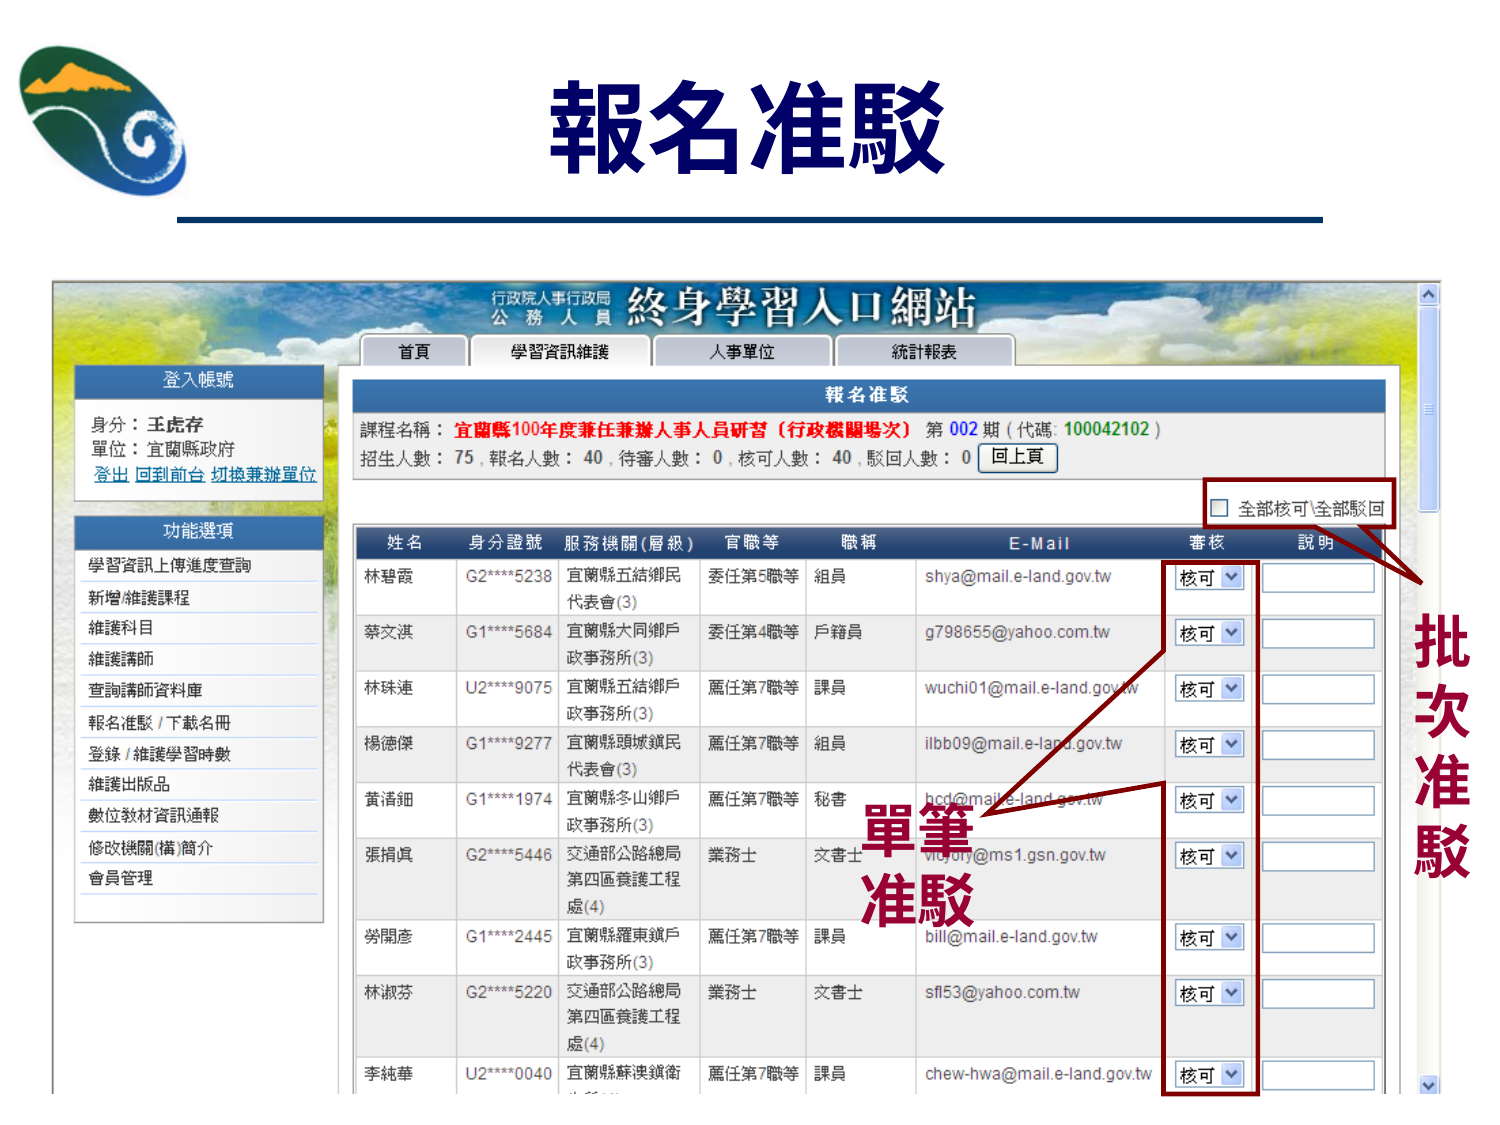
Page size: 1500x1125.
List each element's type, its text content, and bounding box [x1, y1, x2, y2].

text_box 批 次 准 駁 [1398, 597, 1495, 894]
picture [999, 565, 1255, 1091]
picture [17, 42, 190, 199]
text_box 報名准駁 [110, 55, 1385, 196]
picture [51, 278, 1443, 1094]
text_box 單筆 准駁 [844, 786, 999, 943]
